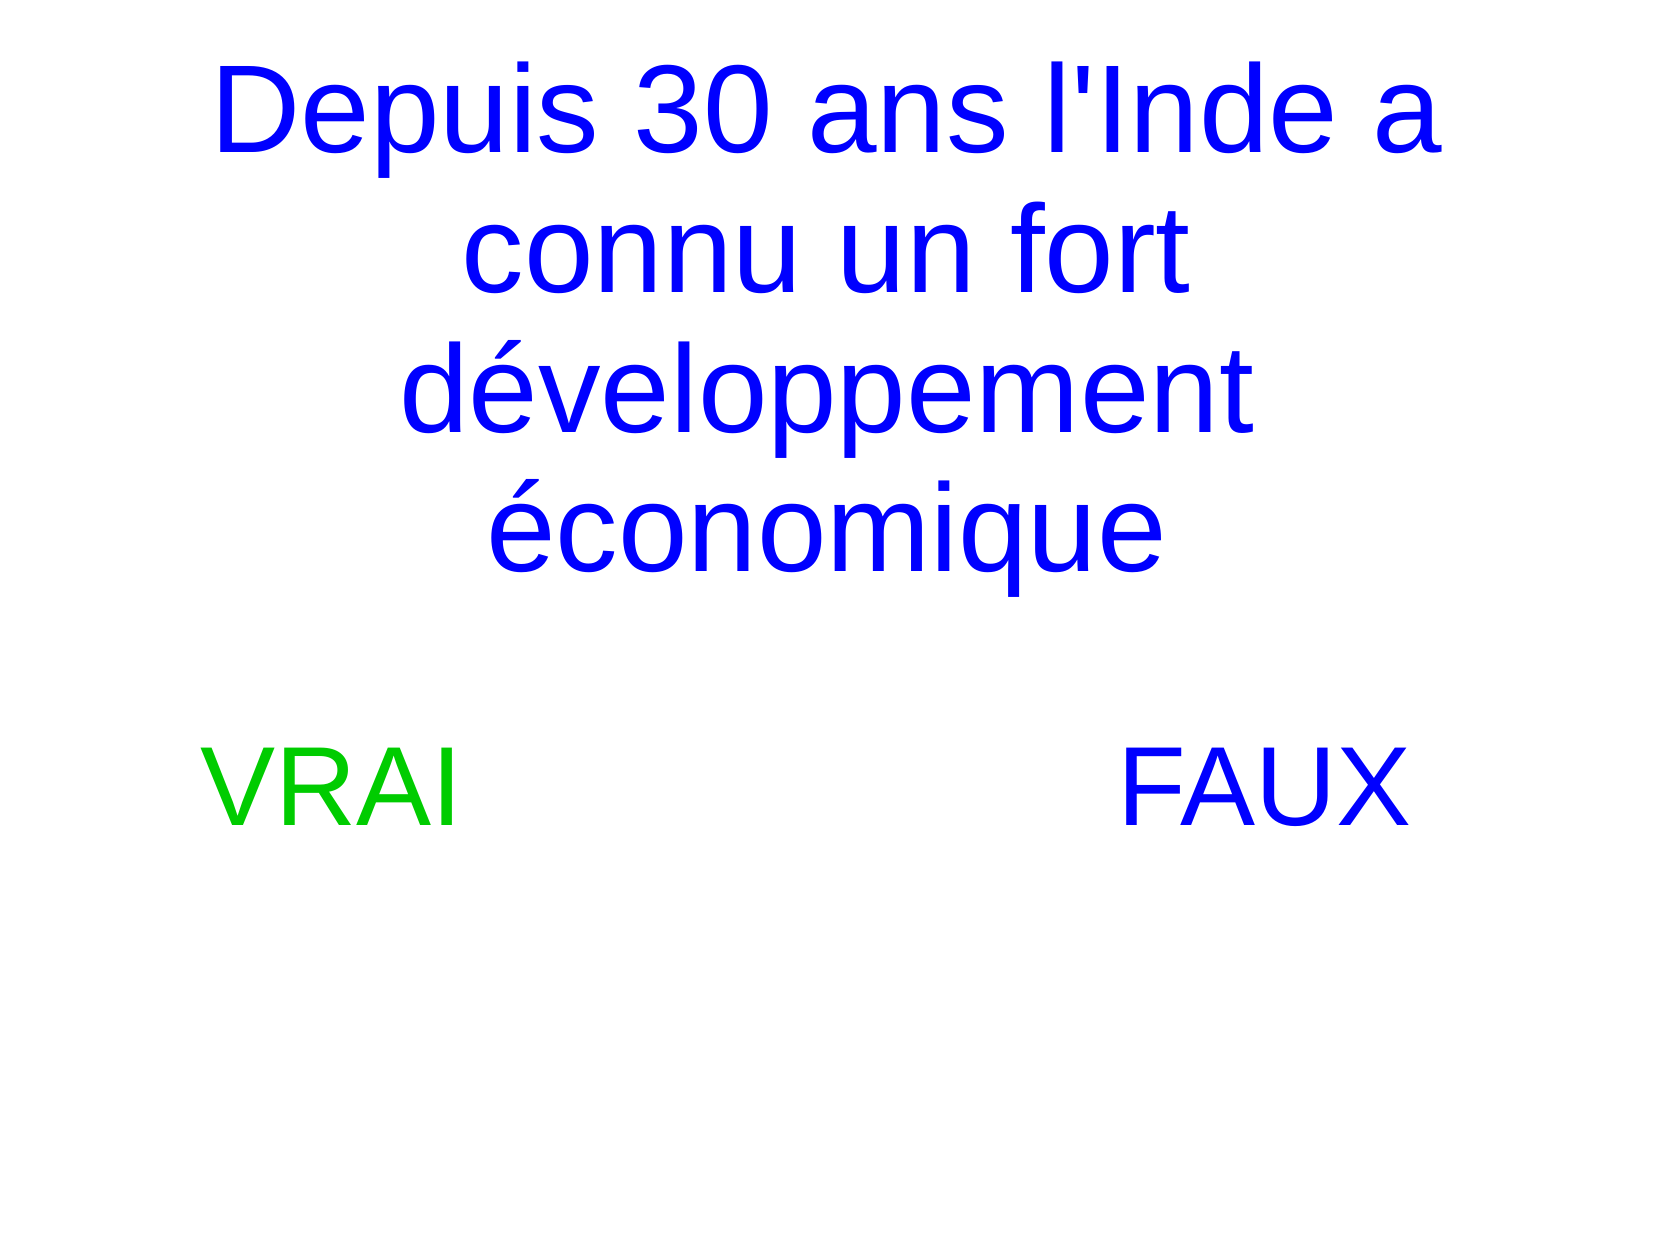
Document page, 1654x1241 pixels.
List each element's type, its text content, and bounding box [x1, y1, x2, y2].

text_box Depuis 30 ans l'Inde a connu un fort développement économique VRAI FAUX [29, 31, 1625, 857]
